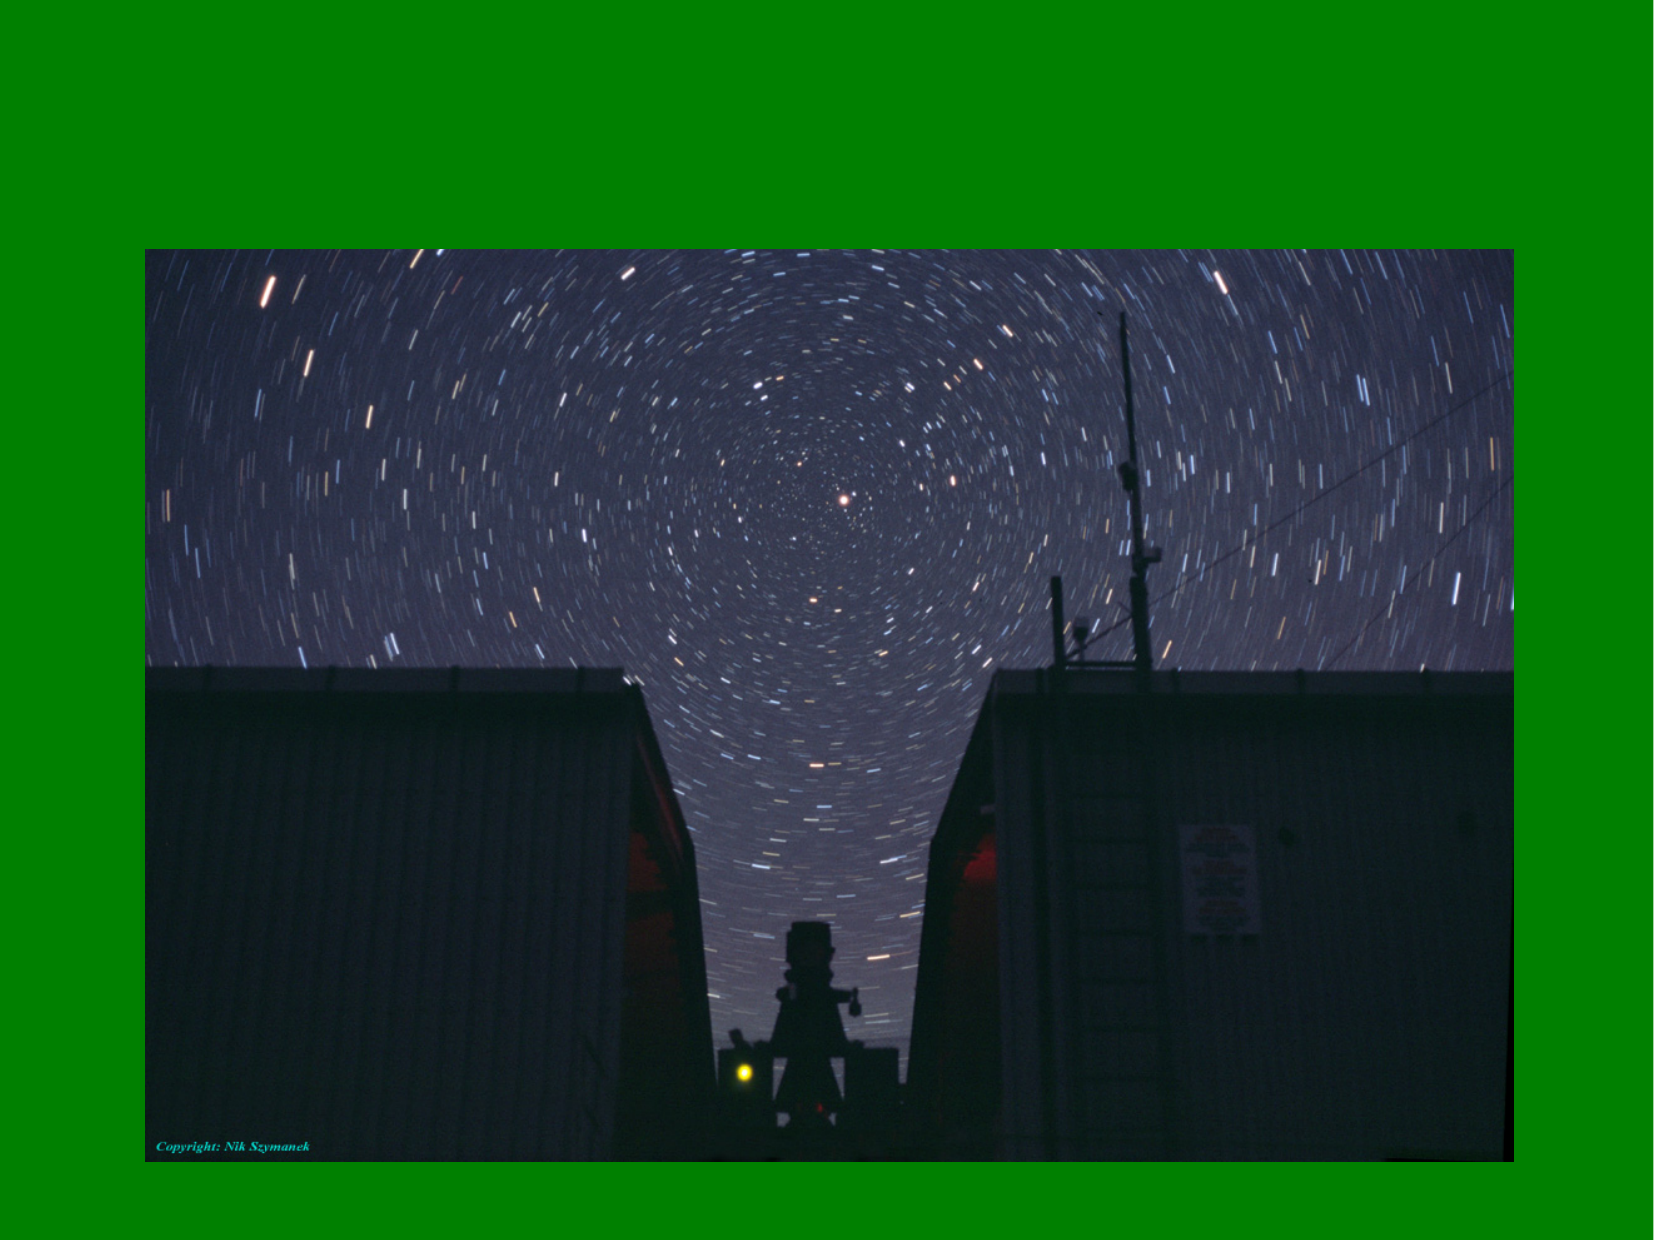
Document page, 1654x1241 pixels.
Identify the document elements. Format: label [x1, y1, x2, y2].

picture [145, 249, 1514, 1162]
